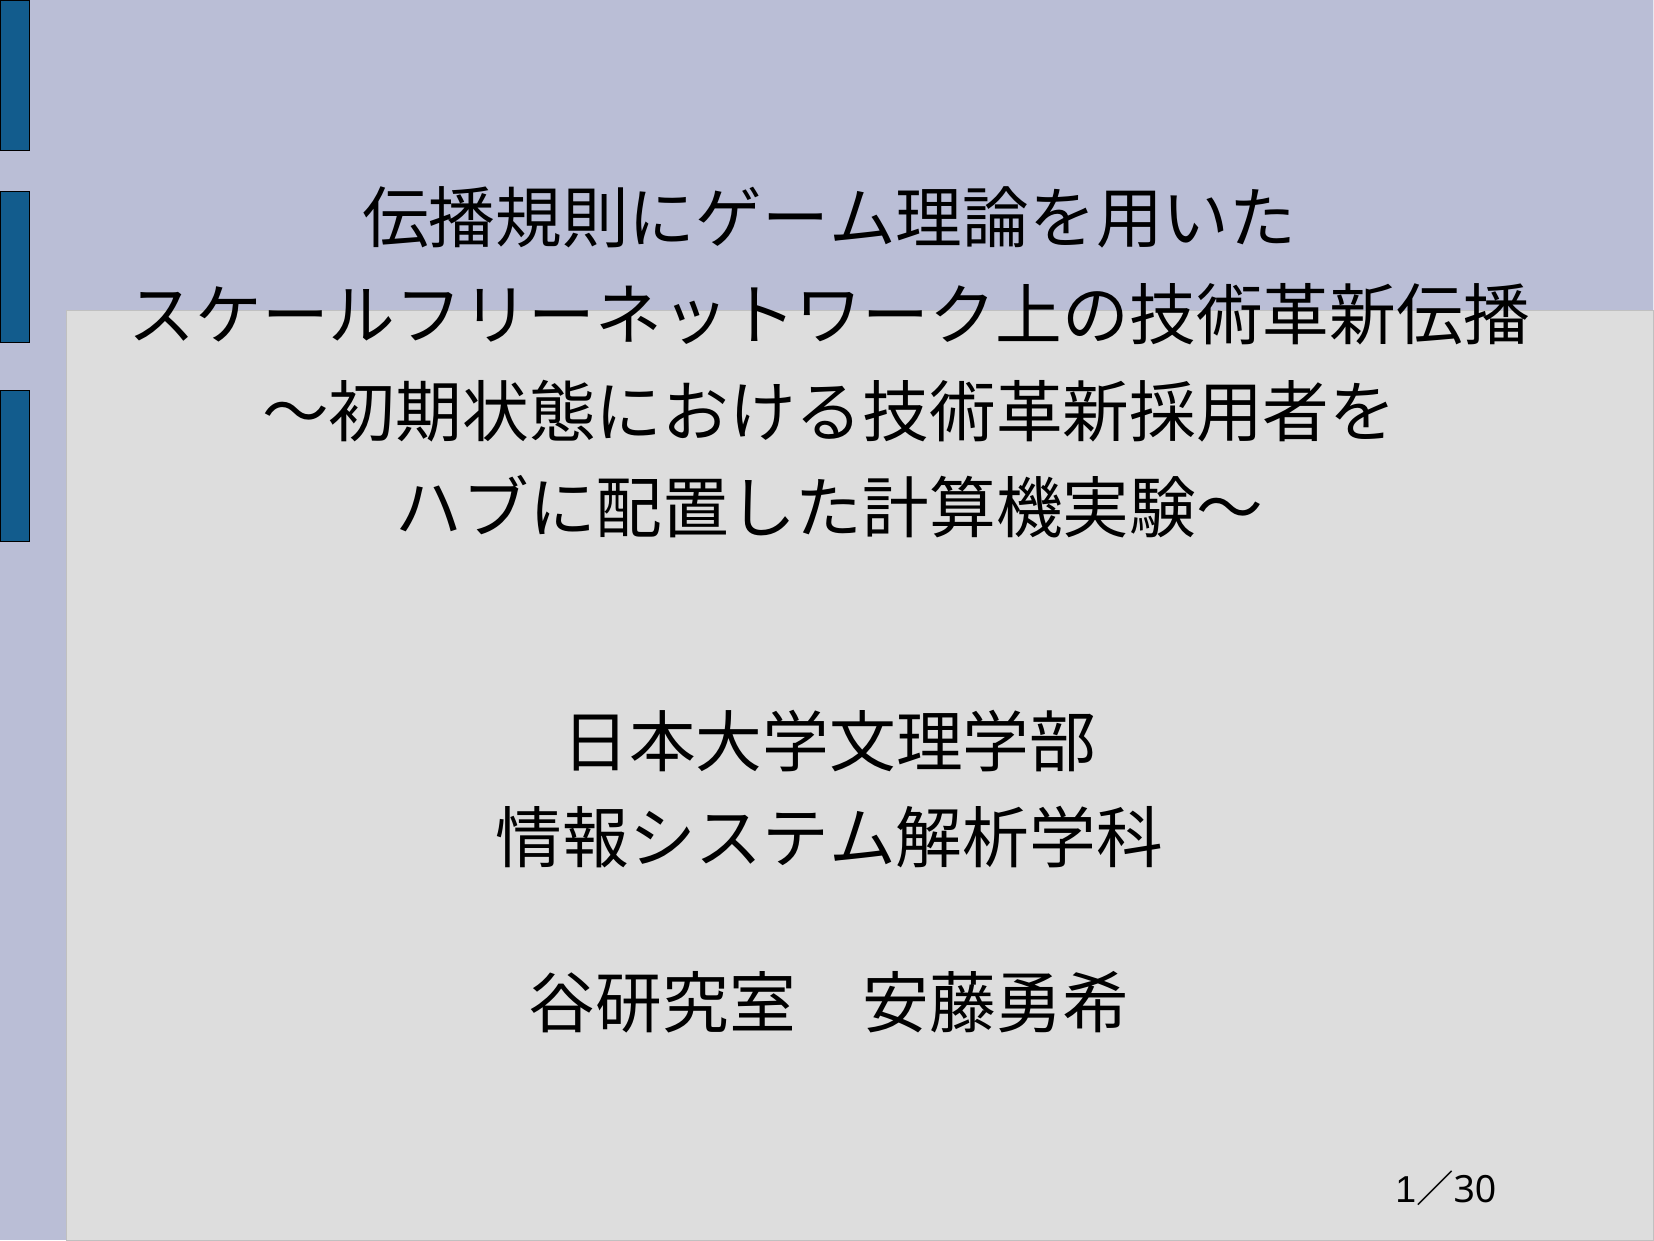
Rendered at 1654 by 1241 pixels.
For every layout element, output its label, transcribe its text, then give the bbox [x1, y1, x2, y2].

subtitle 伝播規則にゲーム理論を用いた スケールフリーネットワーク上の技術革新伝播 〜初期状態における技術革新採用者を ハブに配置した計算機実験〜 日本大学文理学部 情報システム解析学科 谷研究室 安藤勇希 [123, 88, 1536, 1124]
